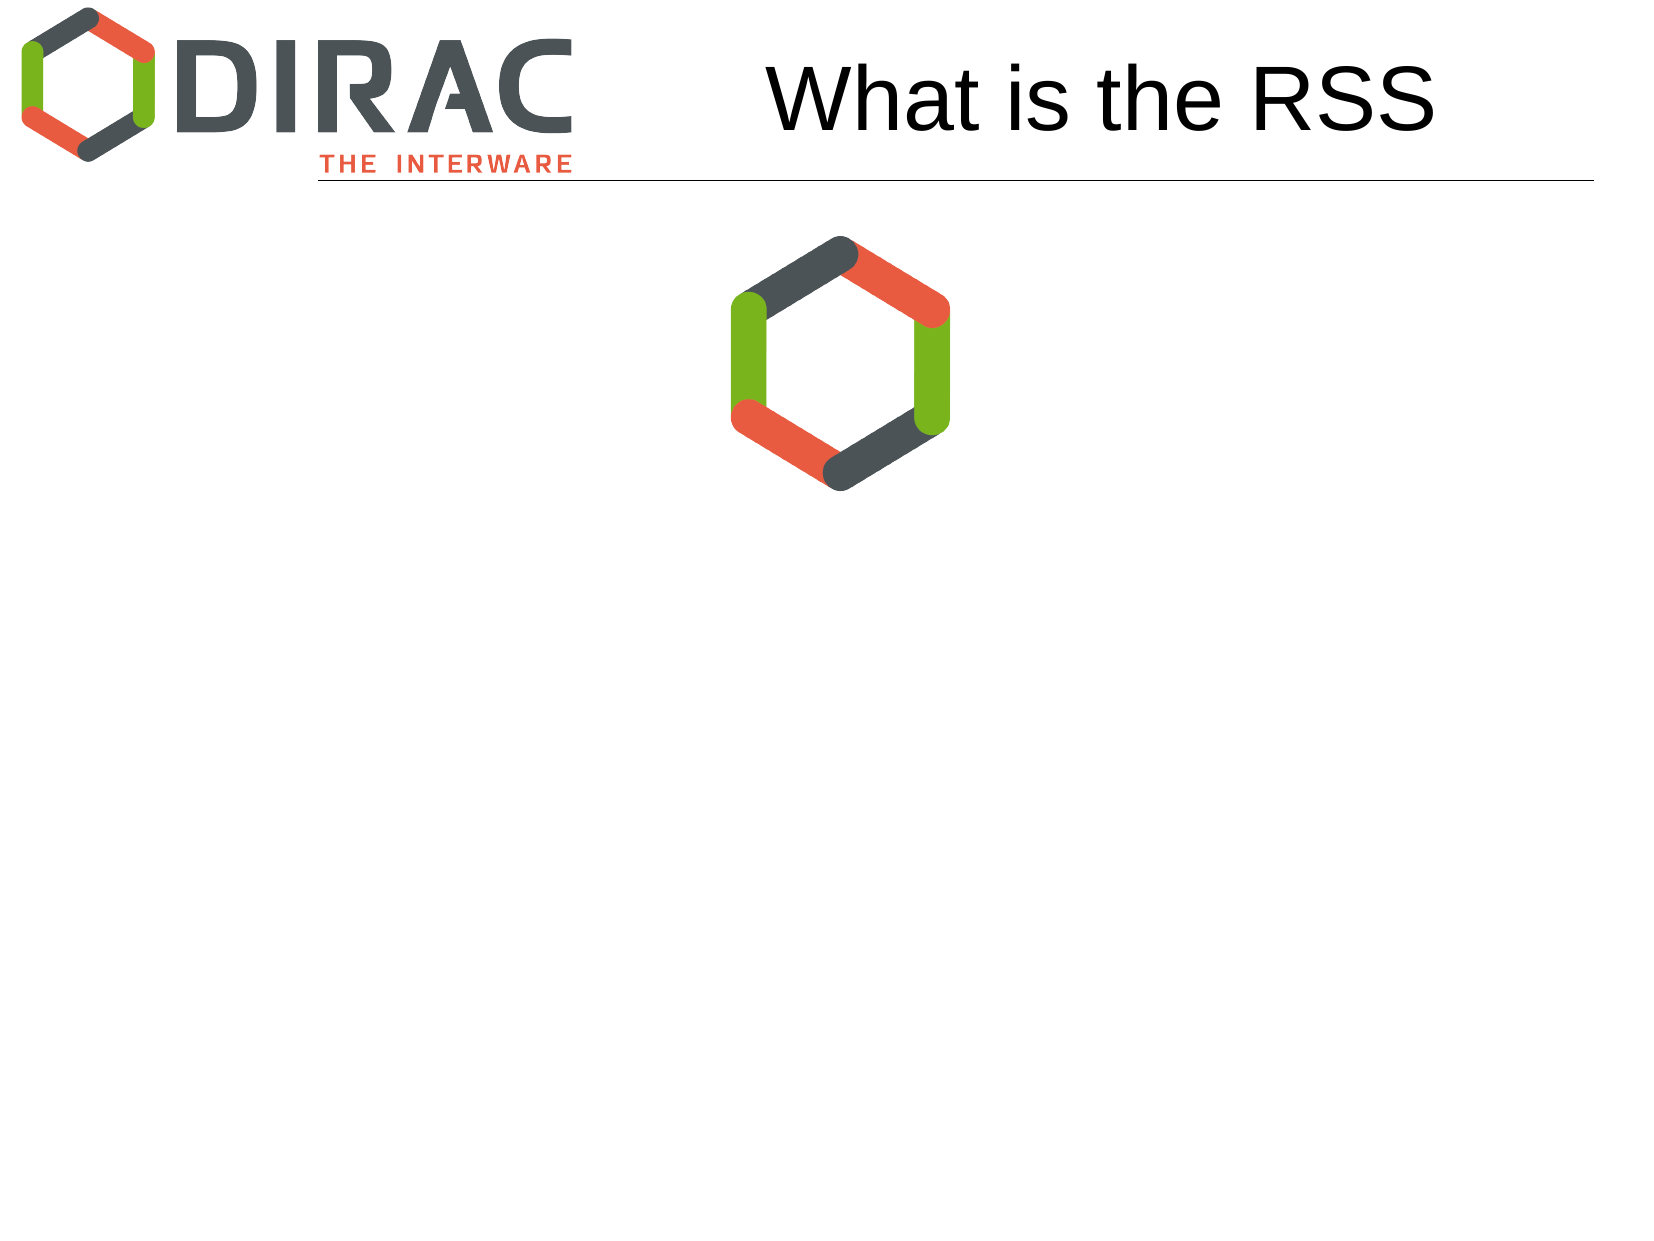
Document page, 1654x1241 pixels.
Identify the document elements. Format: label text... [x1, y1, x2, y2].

picture [702, 224, 976, 521]
title What is the RSS [615, 32, 1591, 166]
picture [4, 0, 589, 181]
